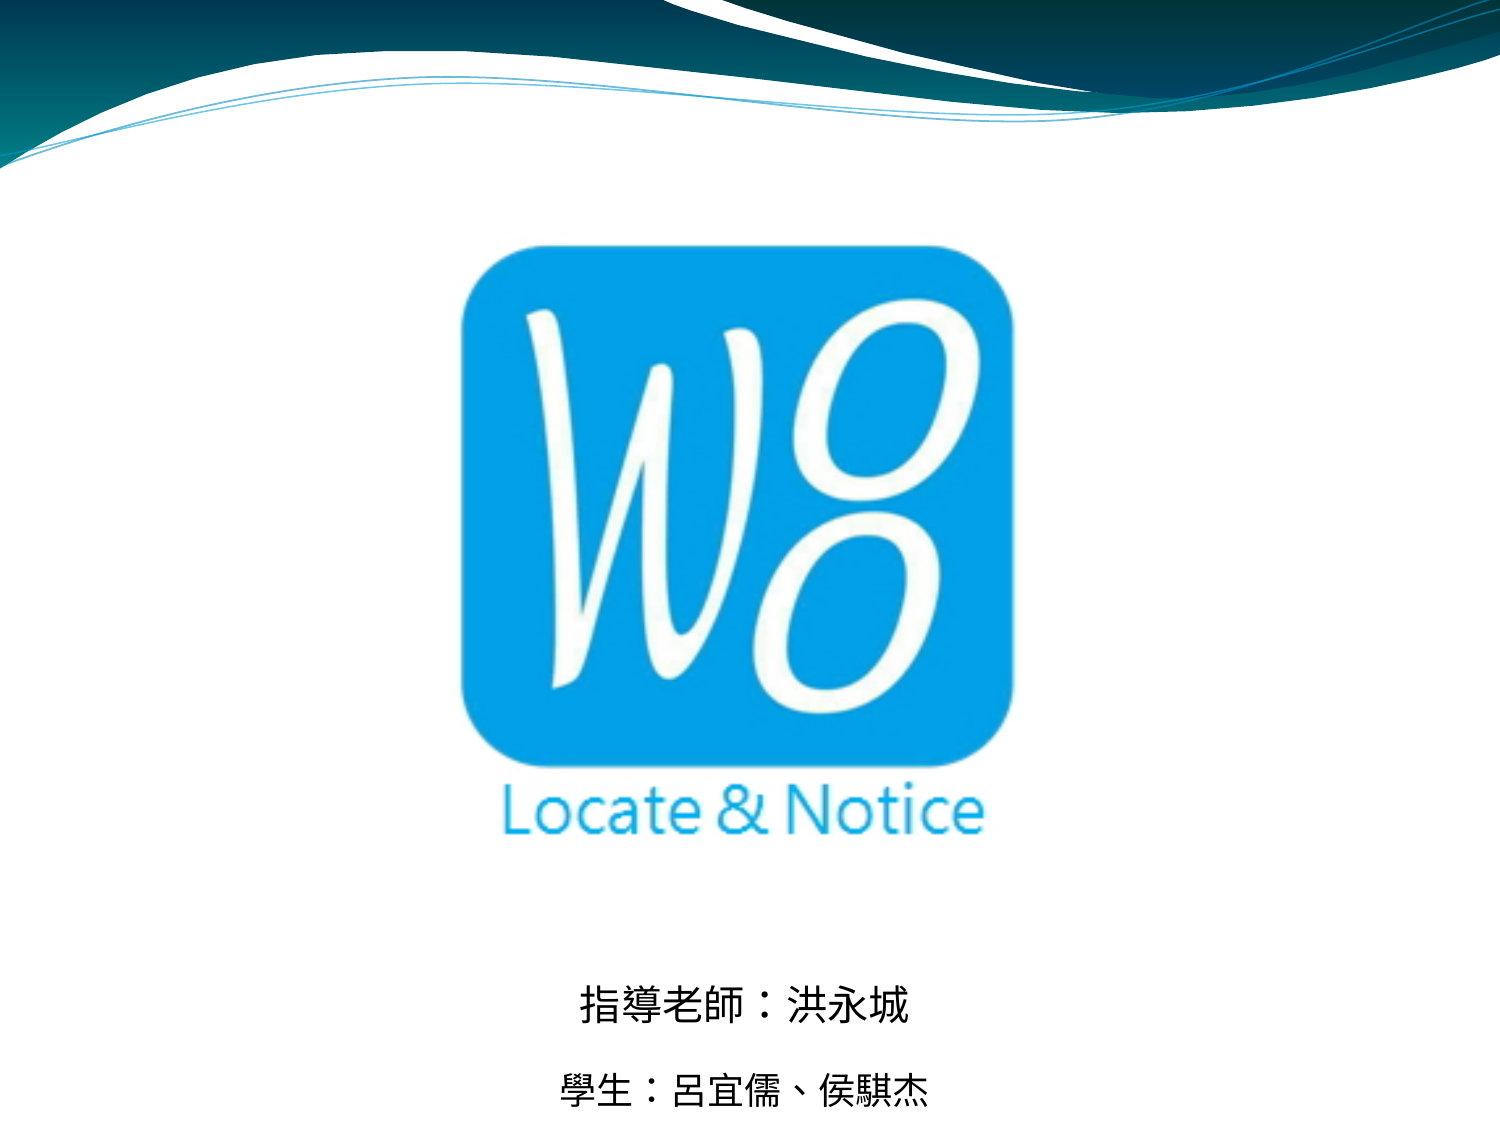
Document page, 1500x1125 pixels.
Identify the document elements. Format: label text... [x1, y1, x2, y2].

picture [454, 231, 1026, 848]
subtitle 指導老師：洪永城 學生：呂宜儒、侯騏杰 [0, 584, 1500, 1125]
